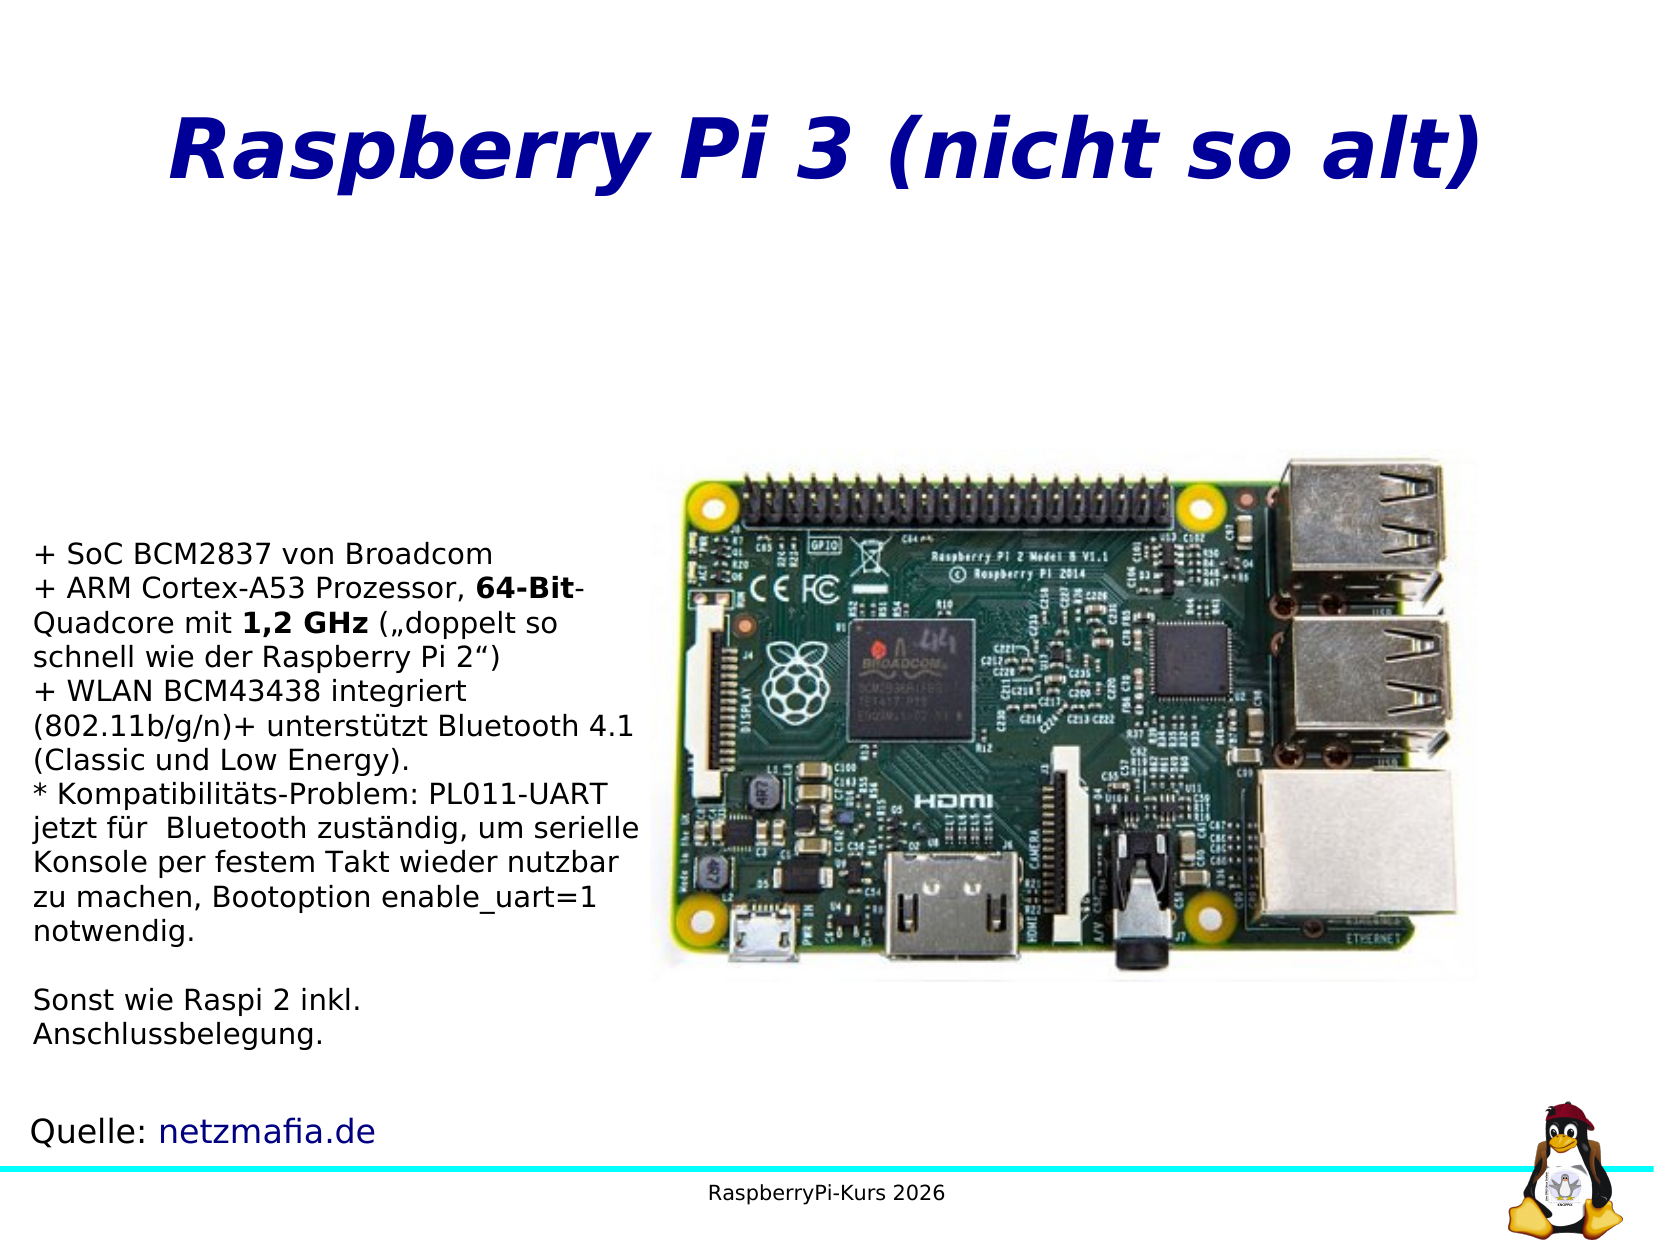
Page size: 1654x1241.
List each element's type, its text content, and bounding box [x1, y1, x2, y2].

title Raspberry Pi 3 (nicht so alt) [121, 33, 1534, 267]
picture [650, 449, 1478, 982]
text_box Quelle: netzmafia.de [29, 1113, 473, 1152]
list + SoC BCM2837 von Broadcom + ARM Cortex-A53 Prozessor, 64-Bit-Quadcore mit 1,2 GHz („doppelt so schnell wie der Raspberry Pi 2“) + WLAN BCM43438 integriert (802.11b/g/n)+ unterstützt Bluetooth 4.1 (Classic und Low Energy). * Kompatibilitäts-Problem: PL011-UART jetzt für Bluetooth zuständig, um serielle Konsole per festem Takt wieder nutzbar zu machen, Bootoption enable_uart=1 notwendig. Sonst wie Raspi 2 inkl. Anschlussbelegung. [32, 537, 650, 1052]
picture [1505, 1100, 1625, 1241]
